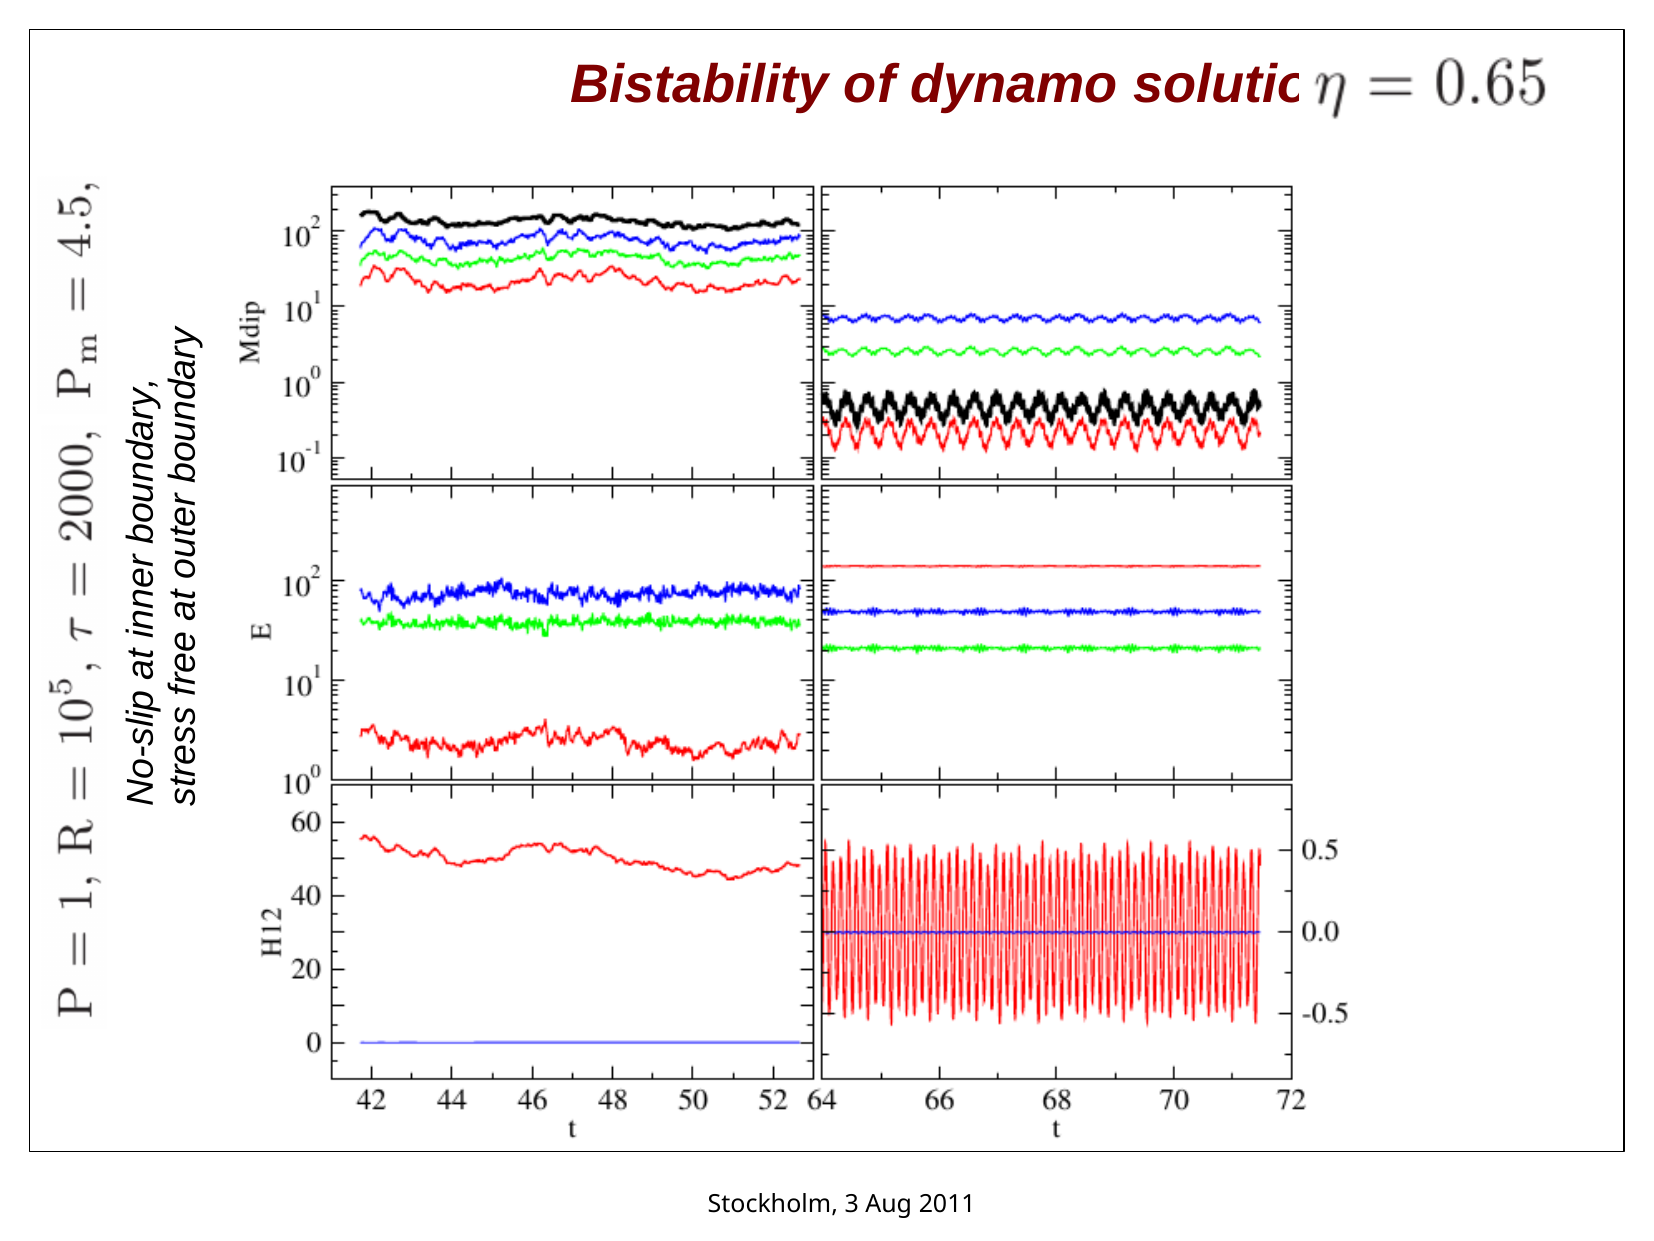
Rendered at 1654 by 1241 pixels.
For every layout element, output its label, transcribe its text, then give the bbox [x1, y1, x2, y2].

text_box Stockholm, 3 Aug 2011 [692, 1172, 961, 1226]
text_box Bistability of dynamo solutions [555, 42, 1087, 119]
picture [41, 425, 107, 1029]
picture [205, 160, 1371, 1151]
picture [1299, 41, 1565, 130]
text_box No-slip at inner boundary, stress free at outer boundary [112, 312, 211, 822]
picture [37, 176, 107, 414]
